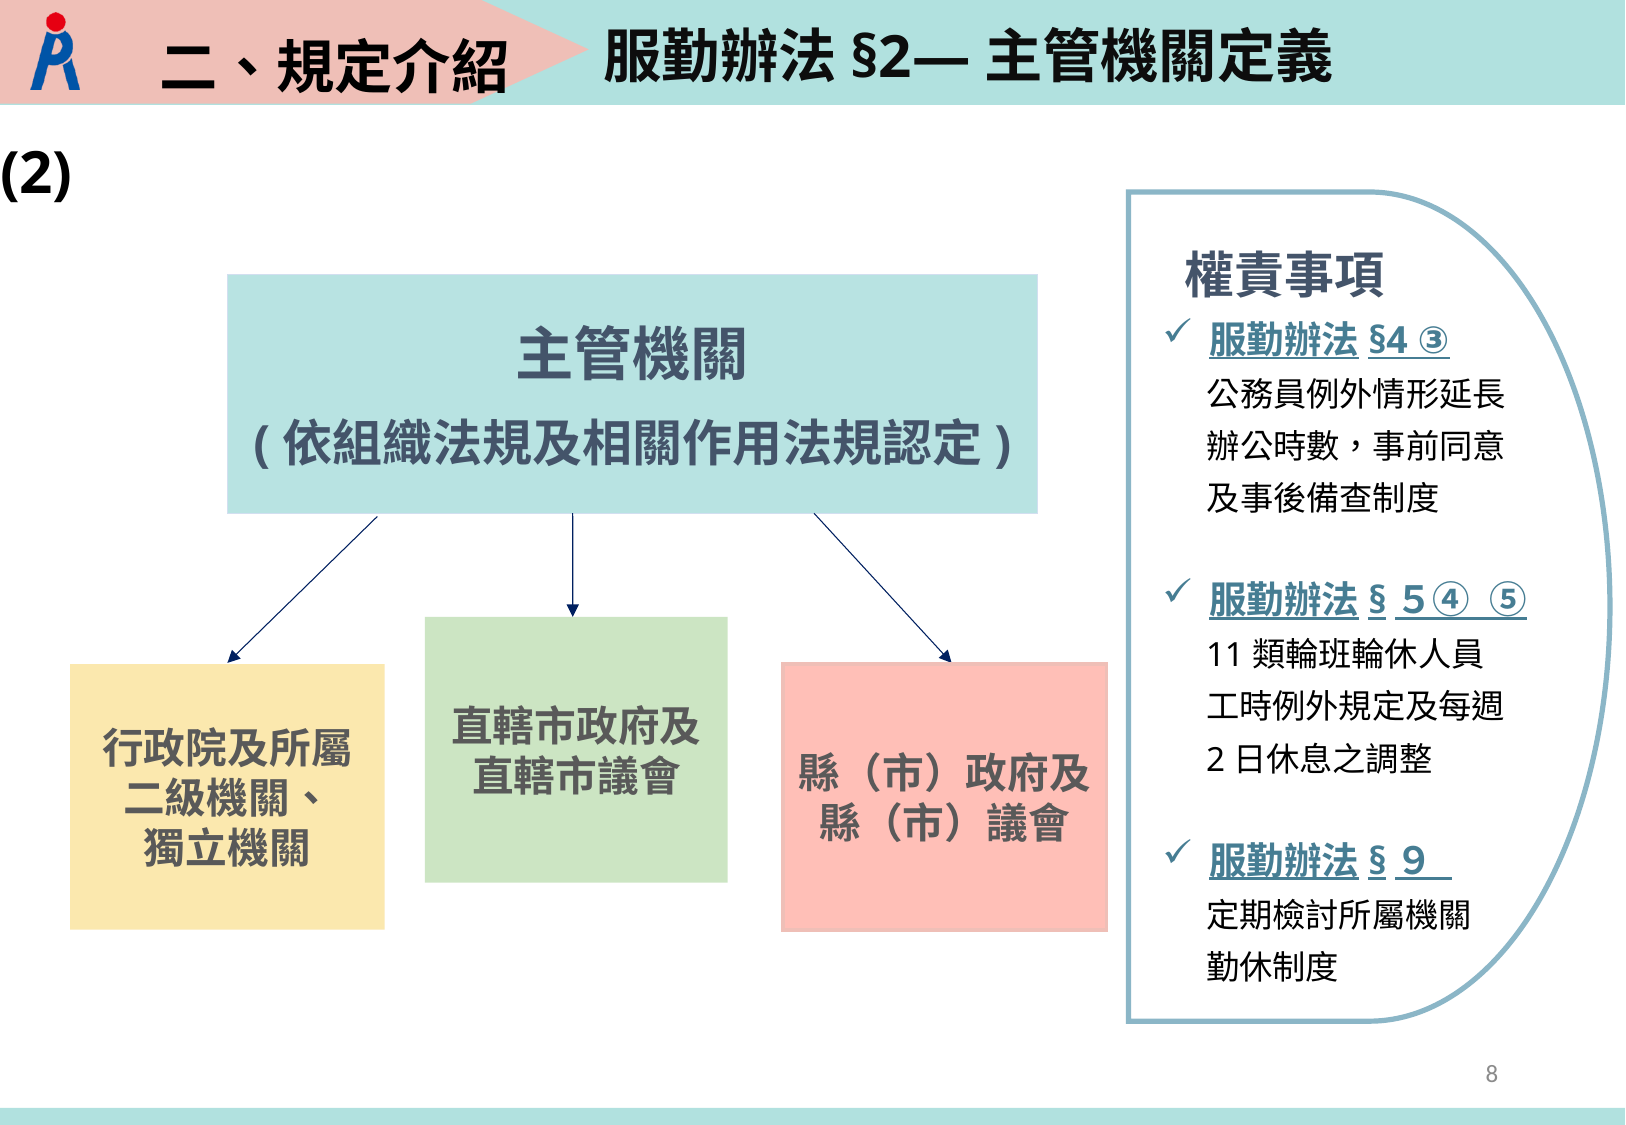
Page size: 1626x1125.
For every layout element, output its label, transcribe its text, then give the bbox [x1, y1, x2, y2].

text_box 權責事項 [1122, 232, 1446, 307]
text_box 二、規定介紹(2) [0, 0, 588, 104]
text_box 服勤辦法§2—主管機關定義 [588, 11, 1454, 97]
text_box [0, 1107, 1625, 1125]
text_box 縣（市）政府及縣（市）議會 [783, 664, 1107, 930]
text_box 直轄市政府及直轄市議會 [424, 616, 728, 883]
text_box 服勤辦法§4 ③ 公務員例外情形延長 辦公時數，事前同意 及事後備查制度 服勤辦法§５④ ⑤ 11類輪班輪休人員 工時例外規定及每週 2日休息之調整 服勤辦法§９ 定期檢討所屬機關 勤休制度 [1147, 301, 1555, 994]
text_box [0, 0, 1625, 105]
text_box 主管機關 (依組織法規及相關作用法規認定) [227, 274, 1038, 514]
picture [30, 12, 80, 90]
text_box 行政院及所屬二級機關、 獨立機關 [70, 664, 385, 930]
